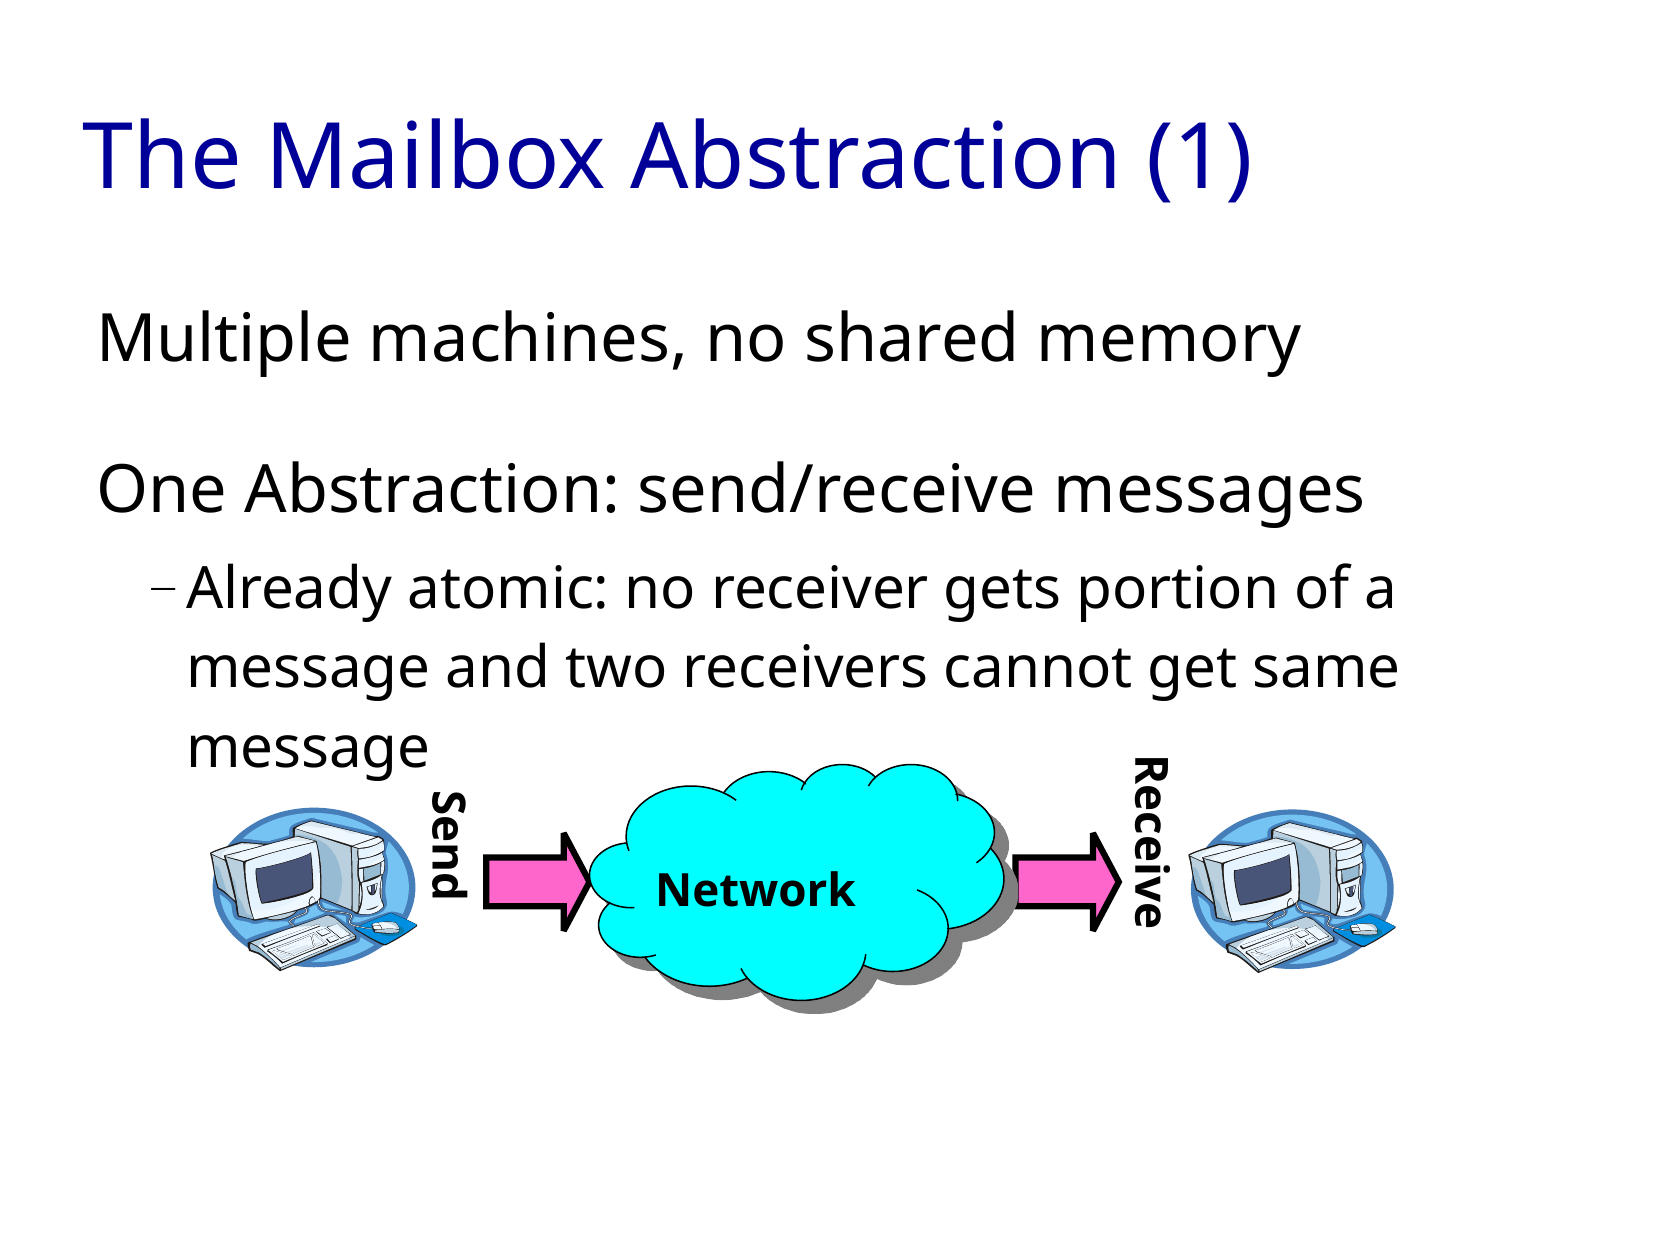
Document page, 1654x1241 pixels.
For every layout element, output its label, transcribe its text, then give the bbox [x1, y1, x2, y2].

picture [210, 807, 415, 972]
text_box [486, 764, 1004, 1001]
text_box [1015, 833, 1118, 931]
text_box Receive [1118, 739, 1189, 1020]
list Multiple machines, no shared memory One Abstraction: send/receive messages Already atomic: no receiver gets portion of a message and two receivers cannot get same message [60, 290, 1571, 1096]
text_box Send [415, 775, 486, 992]
title The Mailbox Abstraction (1) [82, 49, 1571, 257]
picture [1189, 809, 1396, 973]
text_box Network [640, 853, 946, 924]
